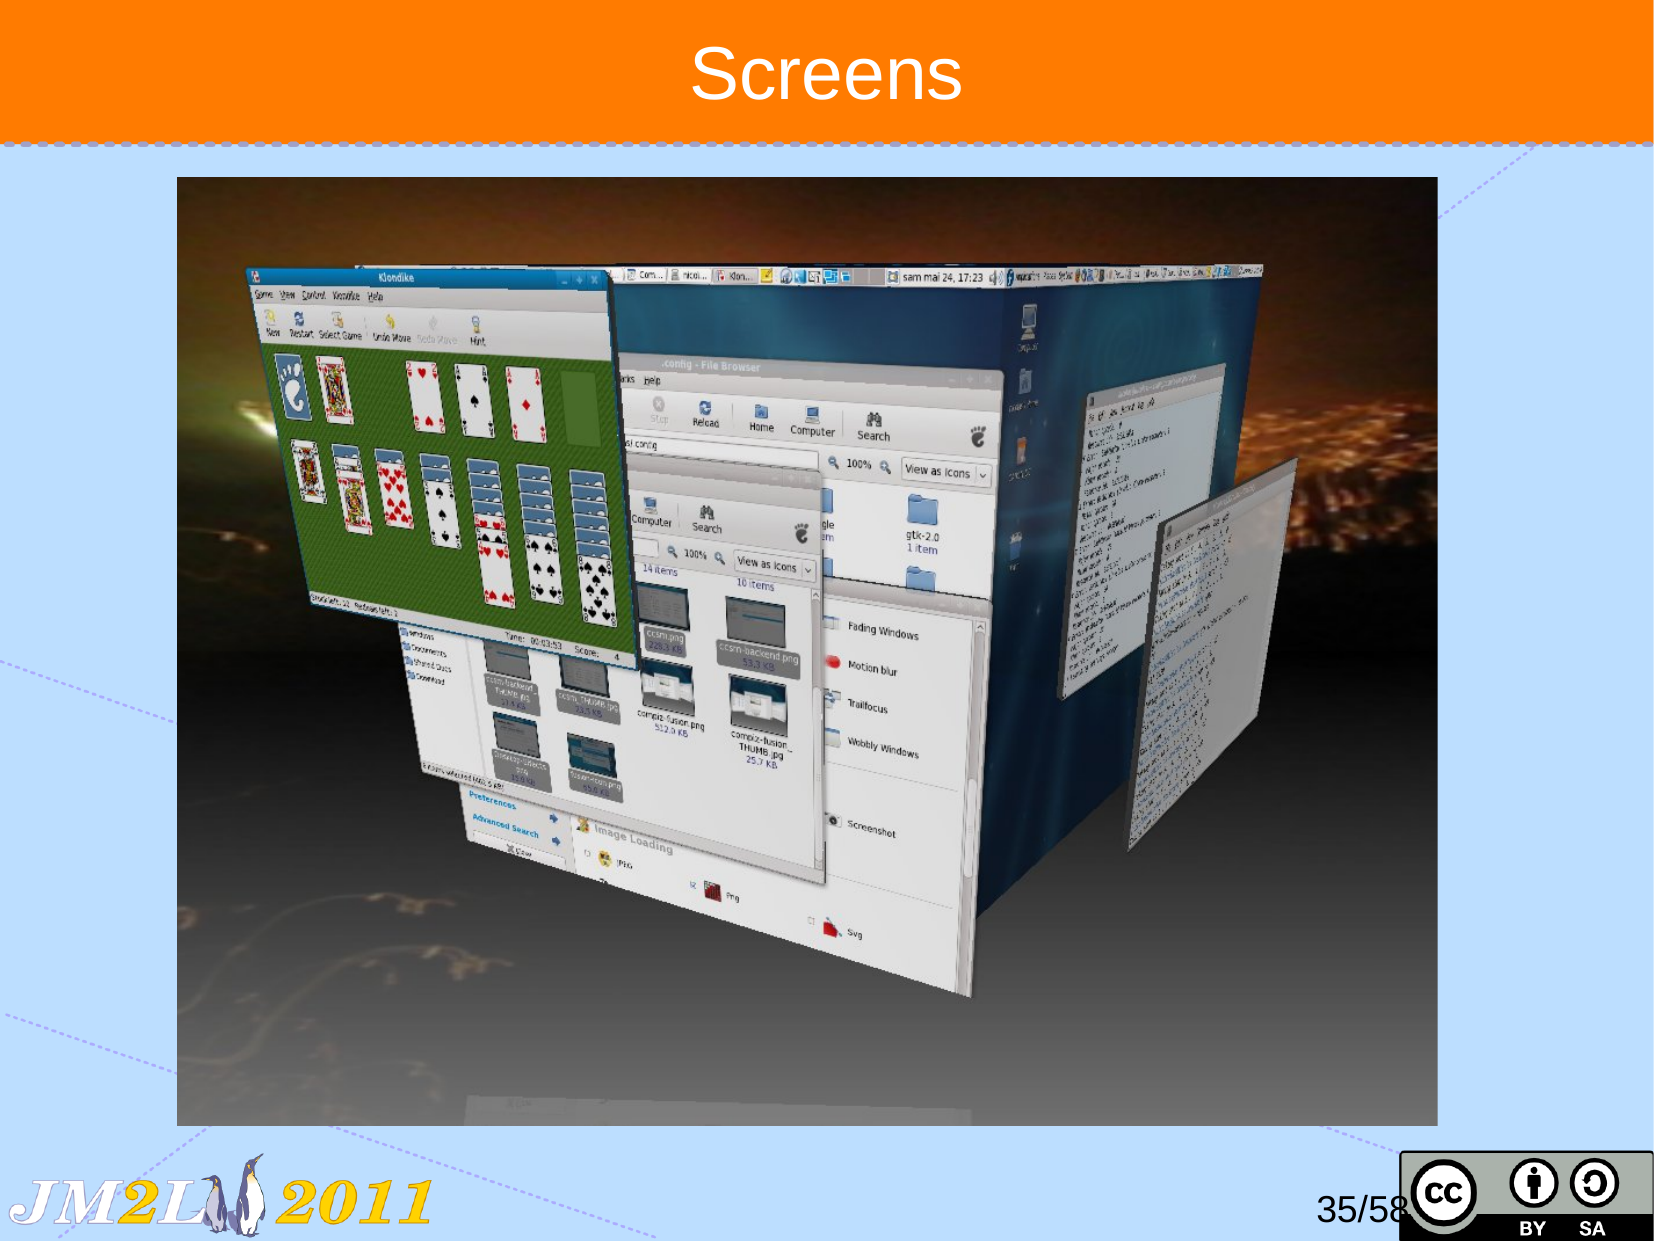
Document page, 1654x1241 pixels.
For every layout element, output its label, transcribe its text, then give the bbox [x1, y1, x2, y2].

title Screens [29, 0, 1625, 148]
picture [0, 0, 1654, 1241]
